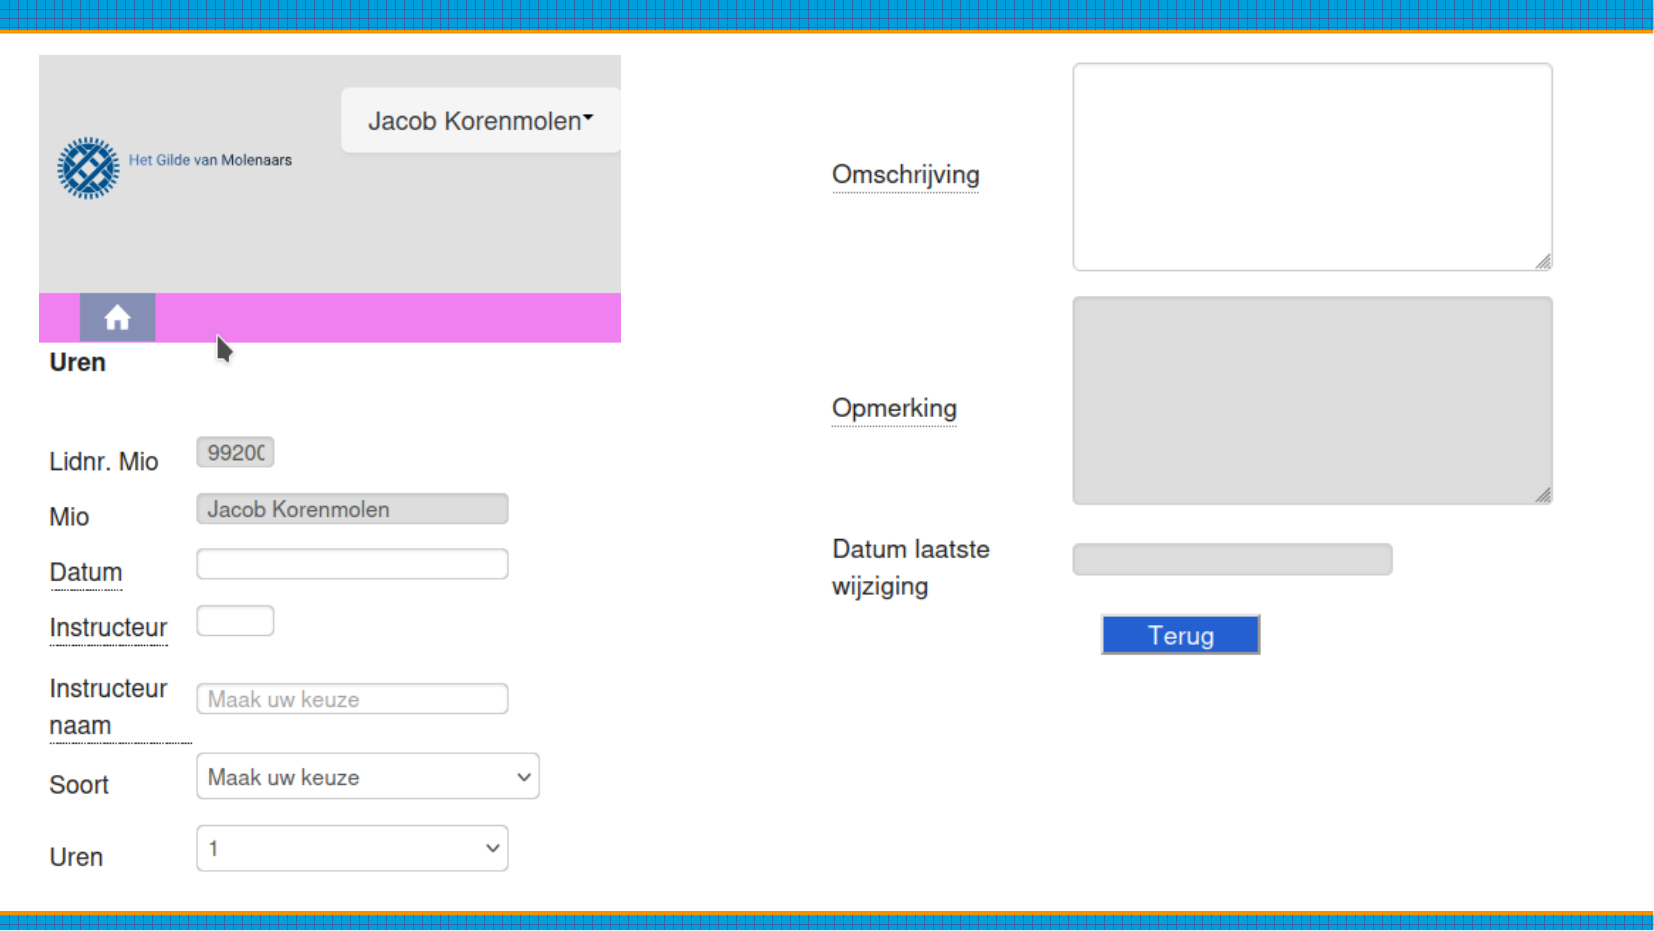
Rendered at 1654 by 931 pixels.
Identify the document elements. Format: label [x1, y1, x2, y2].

picture [804, 54, 1565, 683]
picture [39, 55, 621, 886]
